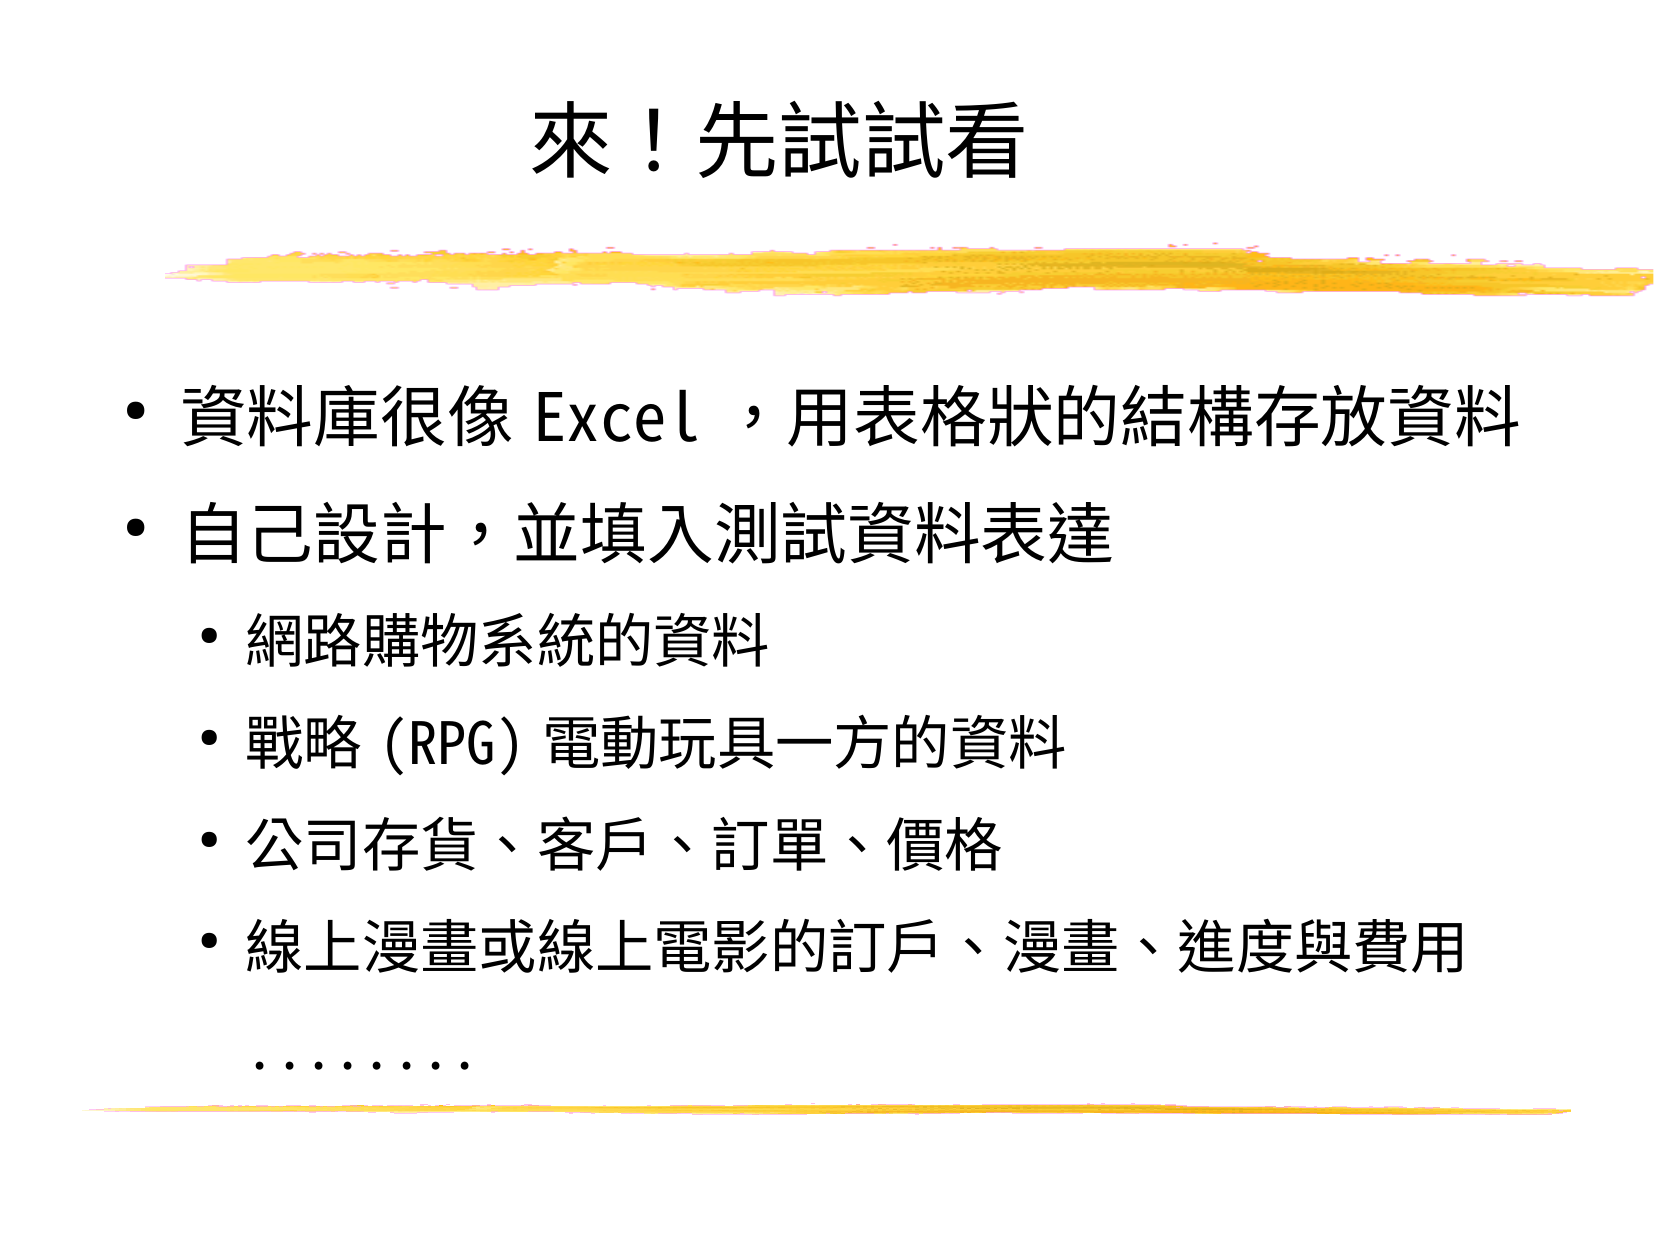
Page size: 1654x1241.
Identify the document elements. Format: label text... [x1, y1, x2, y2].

title 來！先試試看 [76, 28, 1482, 235]
picture [165, 237, 1654, 308]
list 資料庫很像Excel，用表格狀的結構存放資料 自己設計，並填入測試資料表達 網路購物系統的資料 戰略(RPG)電動玩具一方的資料 公司存貨、客戶、訂單、價格 線上漫畫或線上電影的訂戶、漫畫、進度與費用 ........ [124, 358, 1530, 1103]
picture [82, 1102, 1571, 1117]
